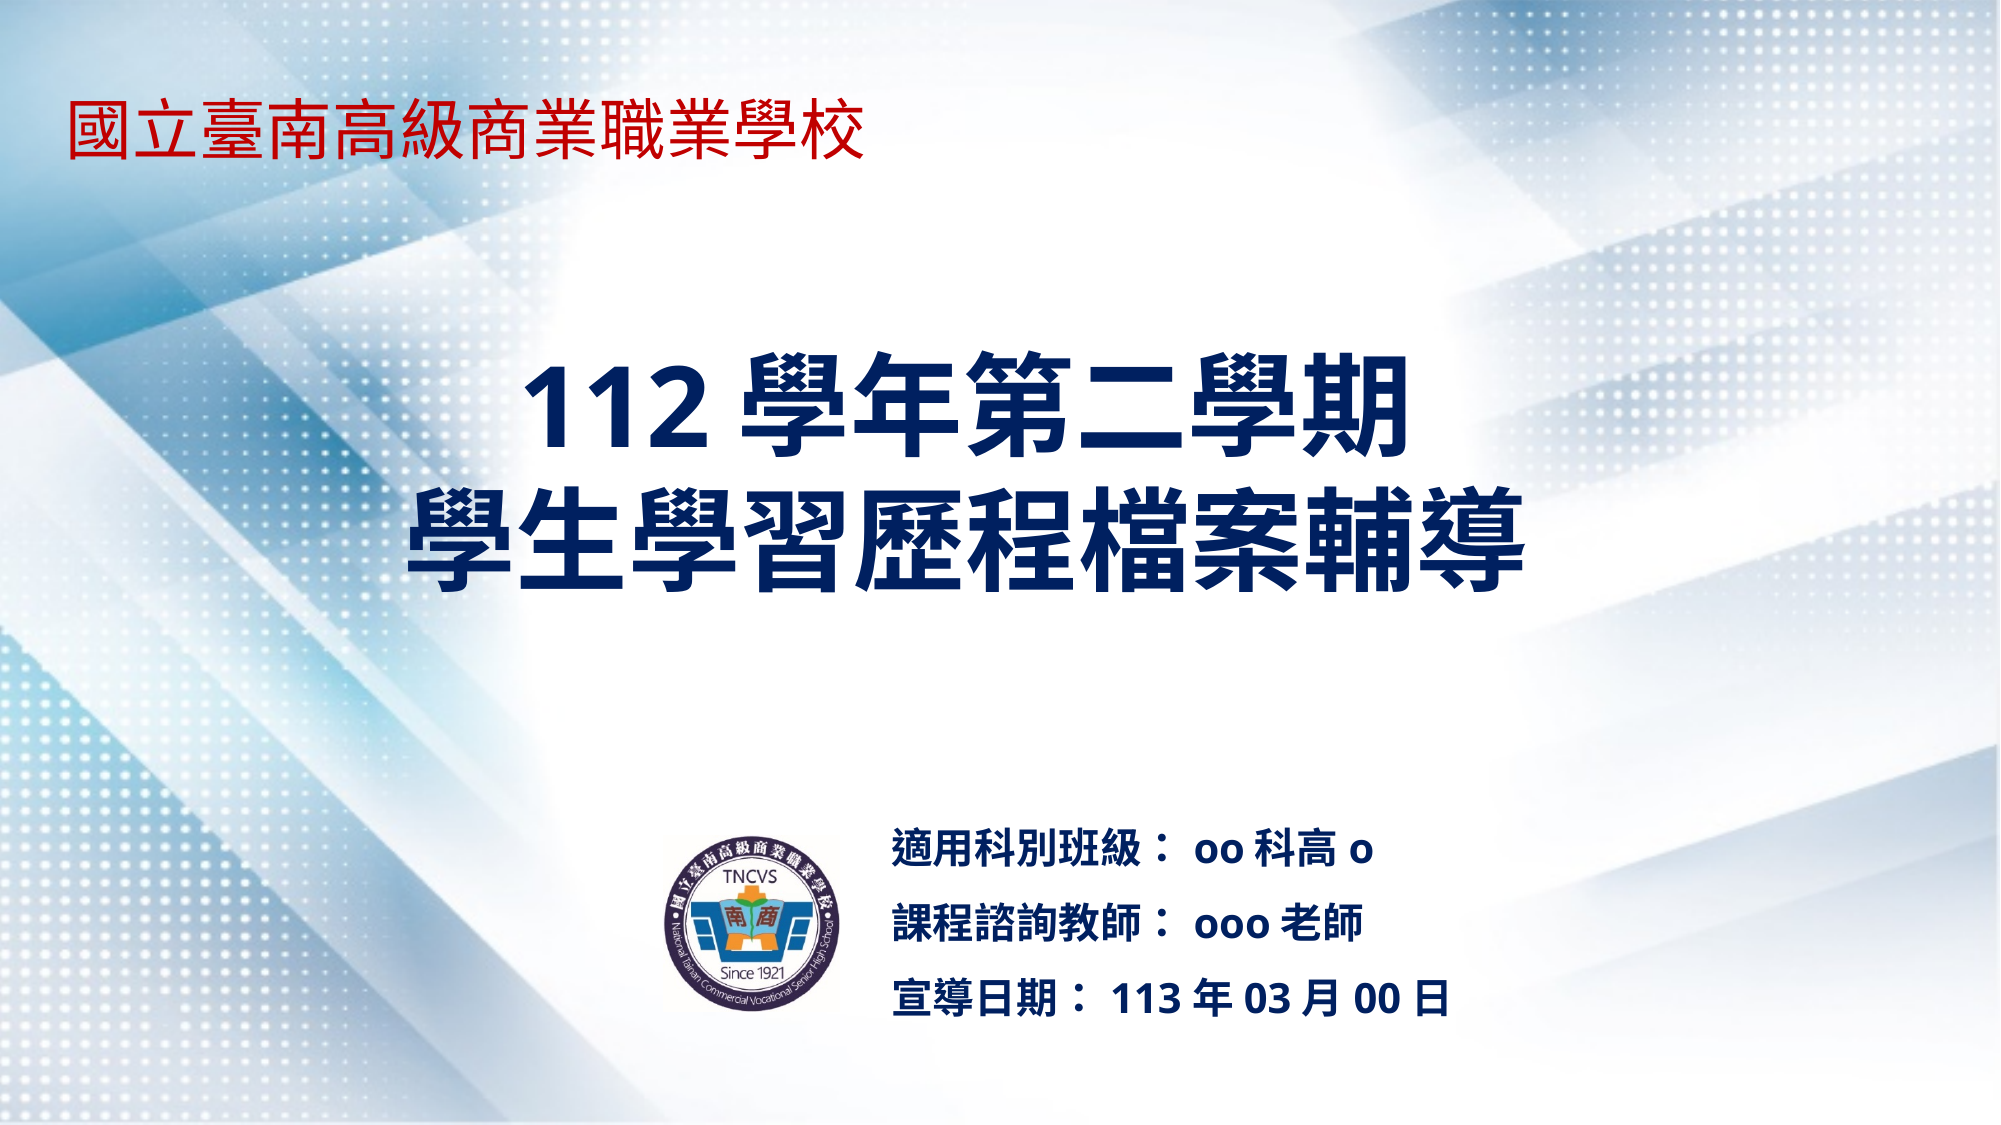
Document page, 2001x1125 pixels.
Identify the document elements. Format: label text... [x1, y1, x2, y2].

text_box 112學年第二學期 學生學習歷程檔案輔導 [304, 272, 1627, 612]
text_box 國立臺南高級商業職業學校 [50, 80, 1326, 176]
picture [0, 0, 2000, 1125]
text_box 適用科別班級：oo科高o 課程諮詢教師：ooo老師 宣導日期：113年03月00日 [876, 814, 1863, 1030]
